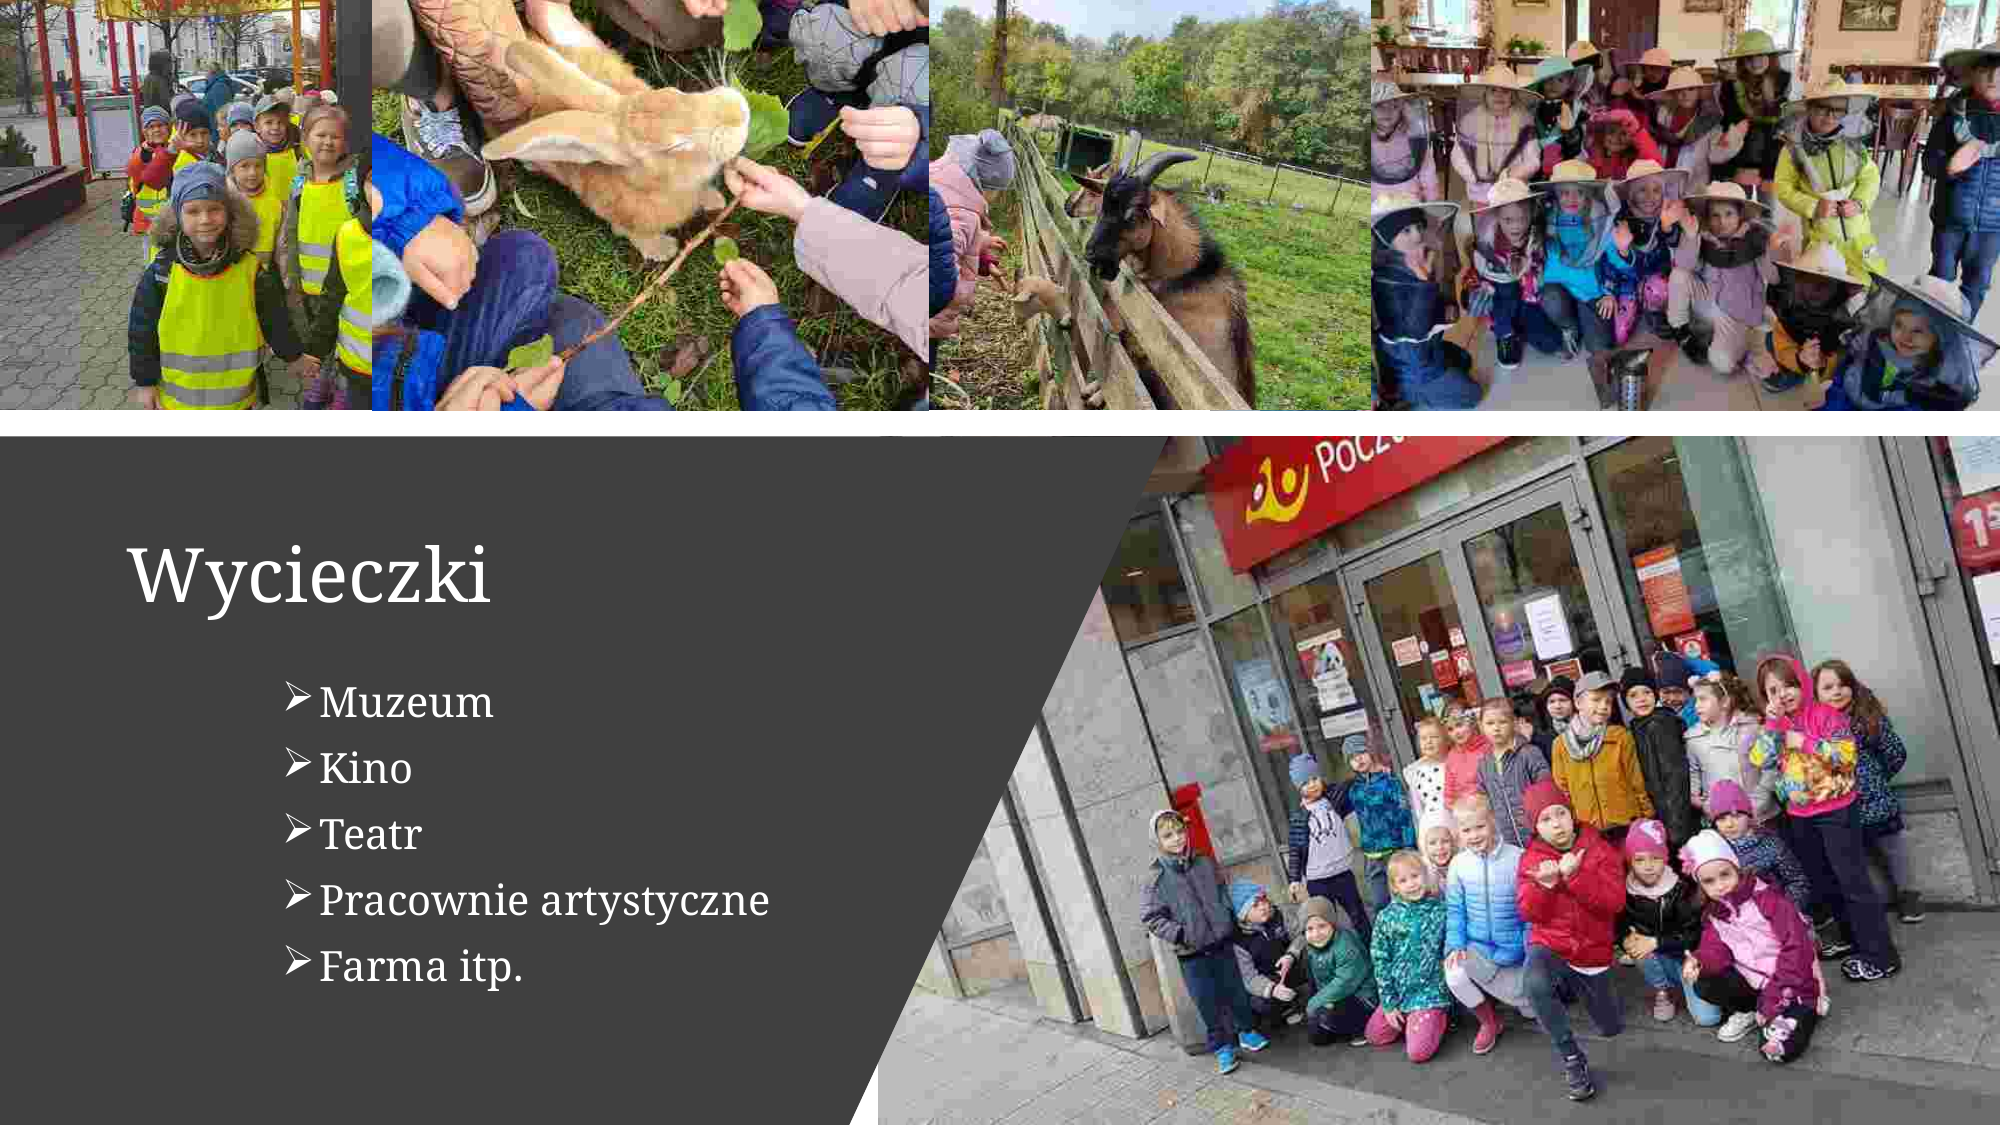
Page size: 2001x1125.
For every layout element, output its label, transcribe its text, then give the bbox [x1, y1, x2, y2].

picture [0, 0, 2000, 411]
text_box [0, 410, 2000, 1125]
title Wycieczki [111, 508, 983, 649]
picture [878, 436, 2000, 1125]
list Muzeum Kino Teatr Pracownie artystyczne Farma itp. [266, 673, 848, 1008]
